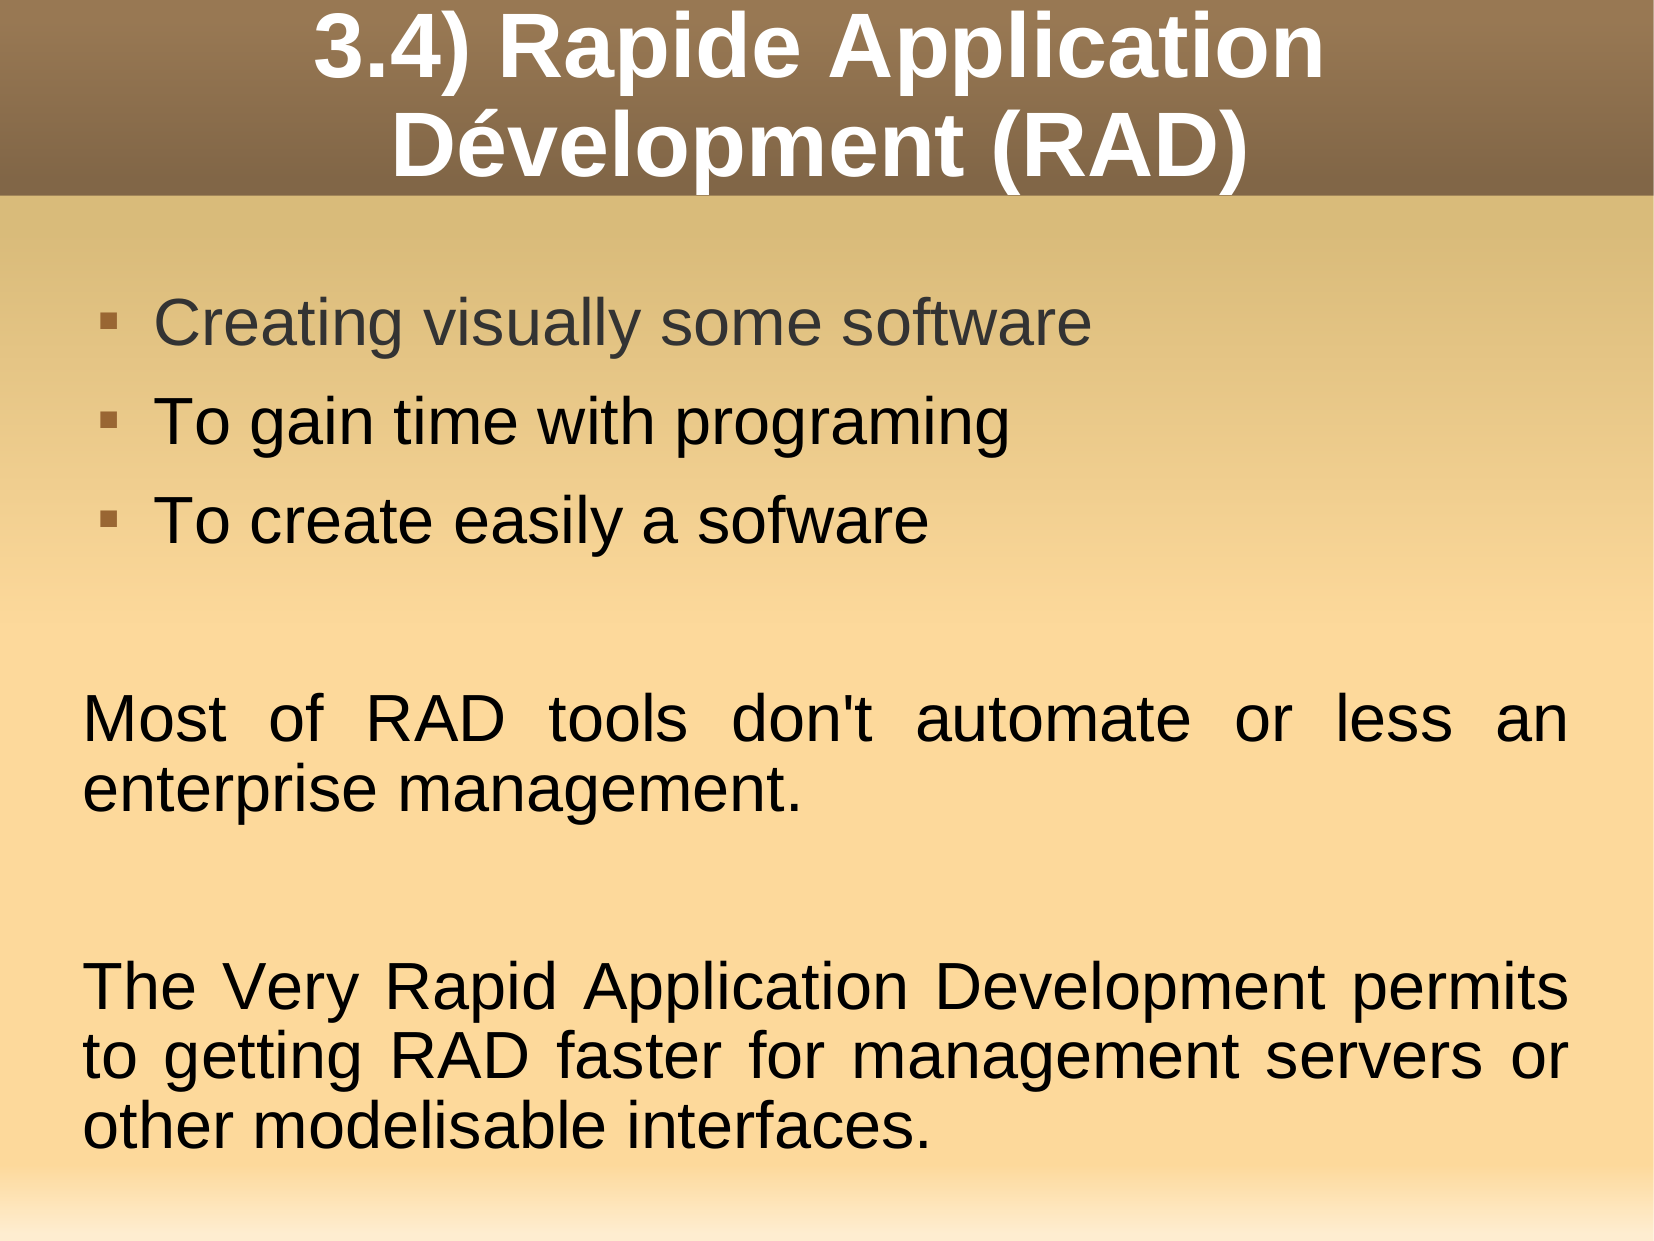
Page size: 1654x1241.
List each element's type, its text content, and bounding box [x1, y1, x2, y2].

title 3.4) Rapide Application Dévelopment (RAD)‏ [76, 0, 1565, 198]
list Creating visually some software To gain time with programing To create easily a sofware Most of RAD tools don't automate or less an enterprise management. The Very Rapid Application Development permits to getting RAD faster for management servers or other modelisable interfaces. [82, 290, 1571, 1168]
picture [0, 0, 1654, 1241]
